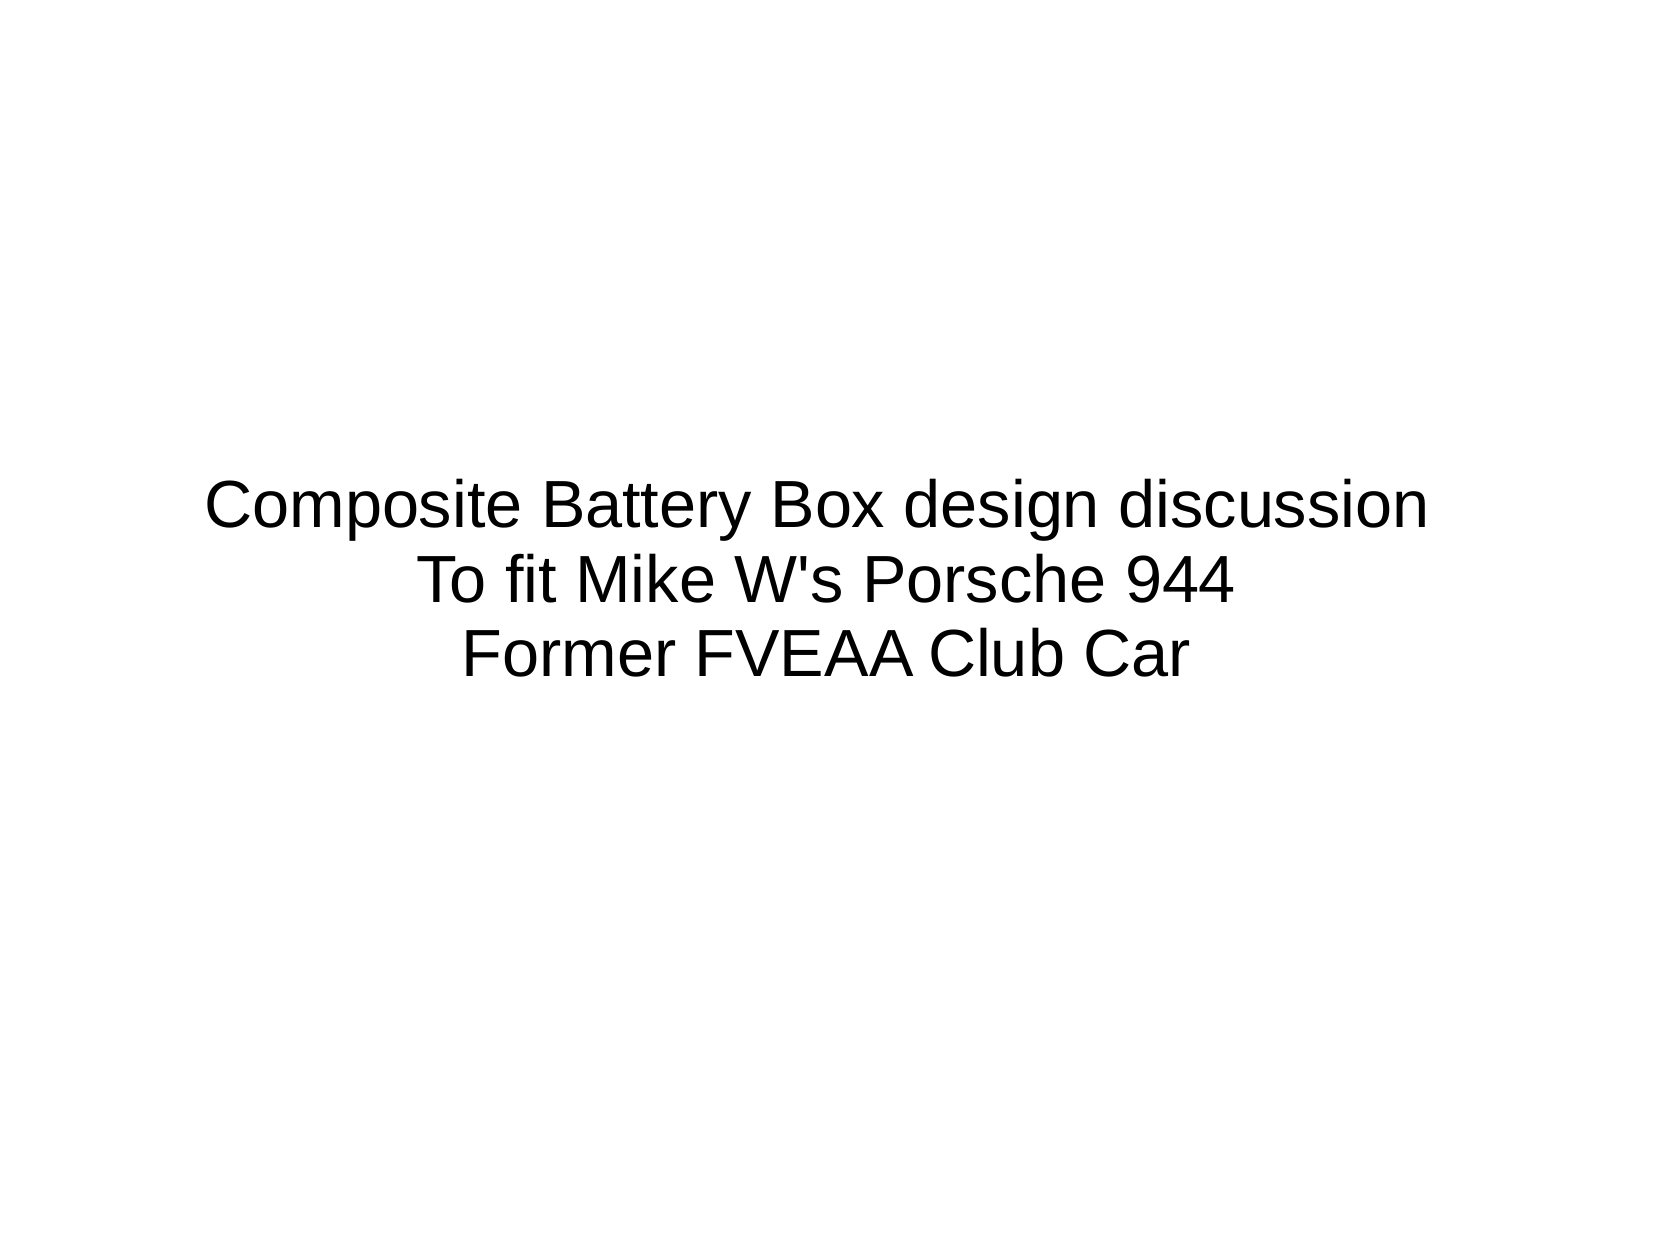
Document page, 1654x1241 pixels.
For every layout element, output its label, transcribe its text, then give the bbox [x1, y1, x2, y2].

subtitle Composite Battery Box design discussion To fit Mike W's Porsche 944 Former FVEAA Club Car [82, 49, 1571, 1109]
